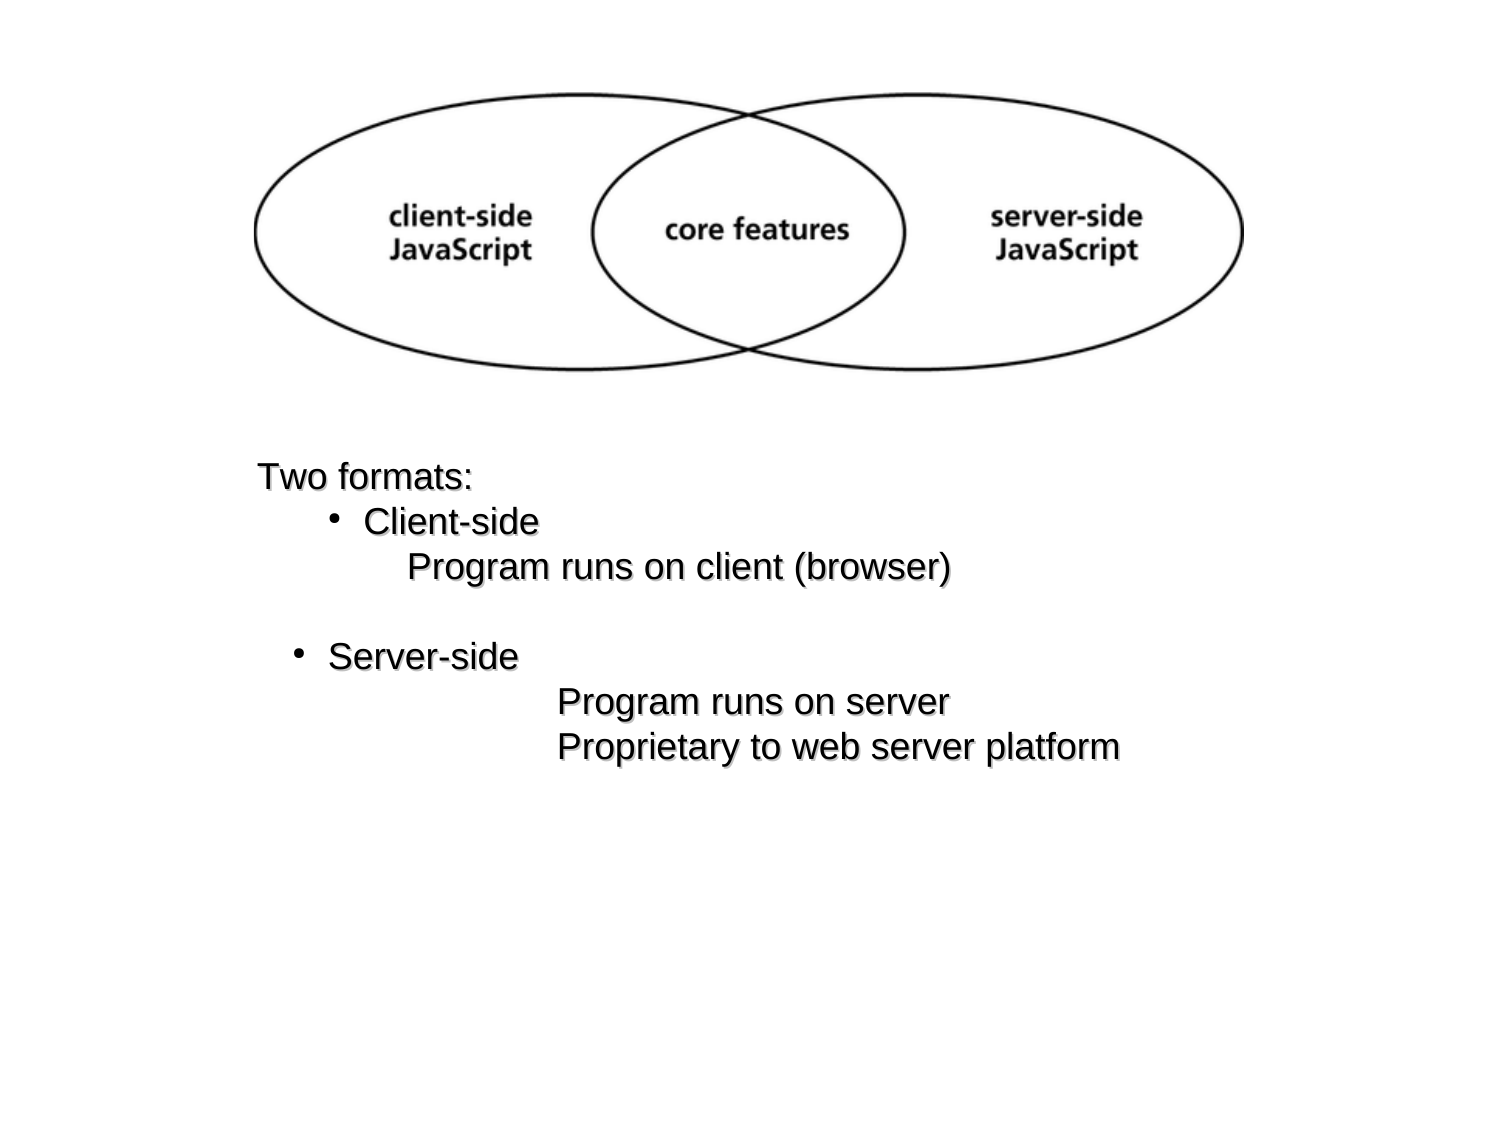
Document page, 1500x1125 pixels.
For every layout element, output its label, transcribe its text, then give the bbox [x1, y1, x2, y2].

text_box Two formats: Client-side Program runs on client (browser) Server-side Program runs on server Proprietary to web server platform [242, 444, 1294, 844]
picture [253, 66, 1244, 398]
